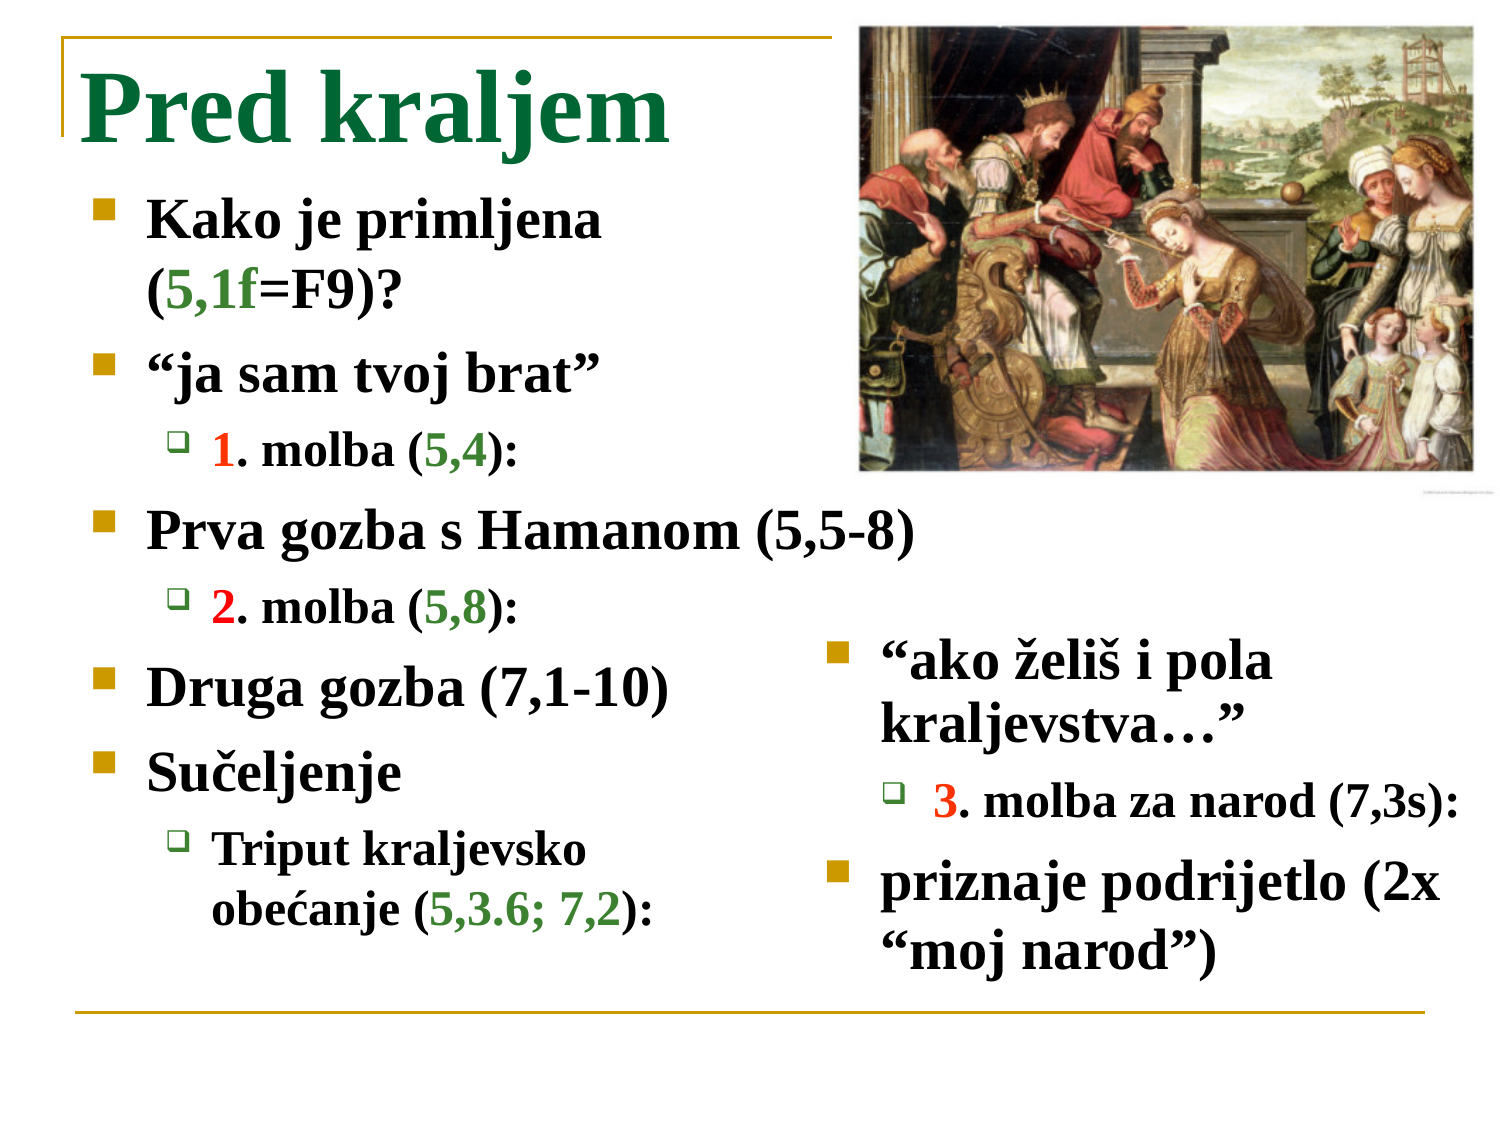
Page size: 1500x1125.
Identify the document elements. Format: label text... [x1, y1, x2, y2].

picture [832, 0, 1500, 502]
list Kako je primljena (5,1f=F9)? “ja sam tvoj brat” 1. molba (5,4): Prva gozba s Hamanom (5,5-8) 2. molba (5,8): Druga gozba (7,1-10) Sučeljenje Triput kraljevsko obećanje (5,3.6; 7,2): [74, 172, 1022, 1006]
list “ako želiš i pola kraljevstva…” 3. molba za narod (7,3s): priznaje podrijetlo (2x “moj narod”) [809, 621, 1500, 1006]
title Pred kraljem [64, 31, 832, 218]
